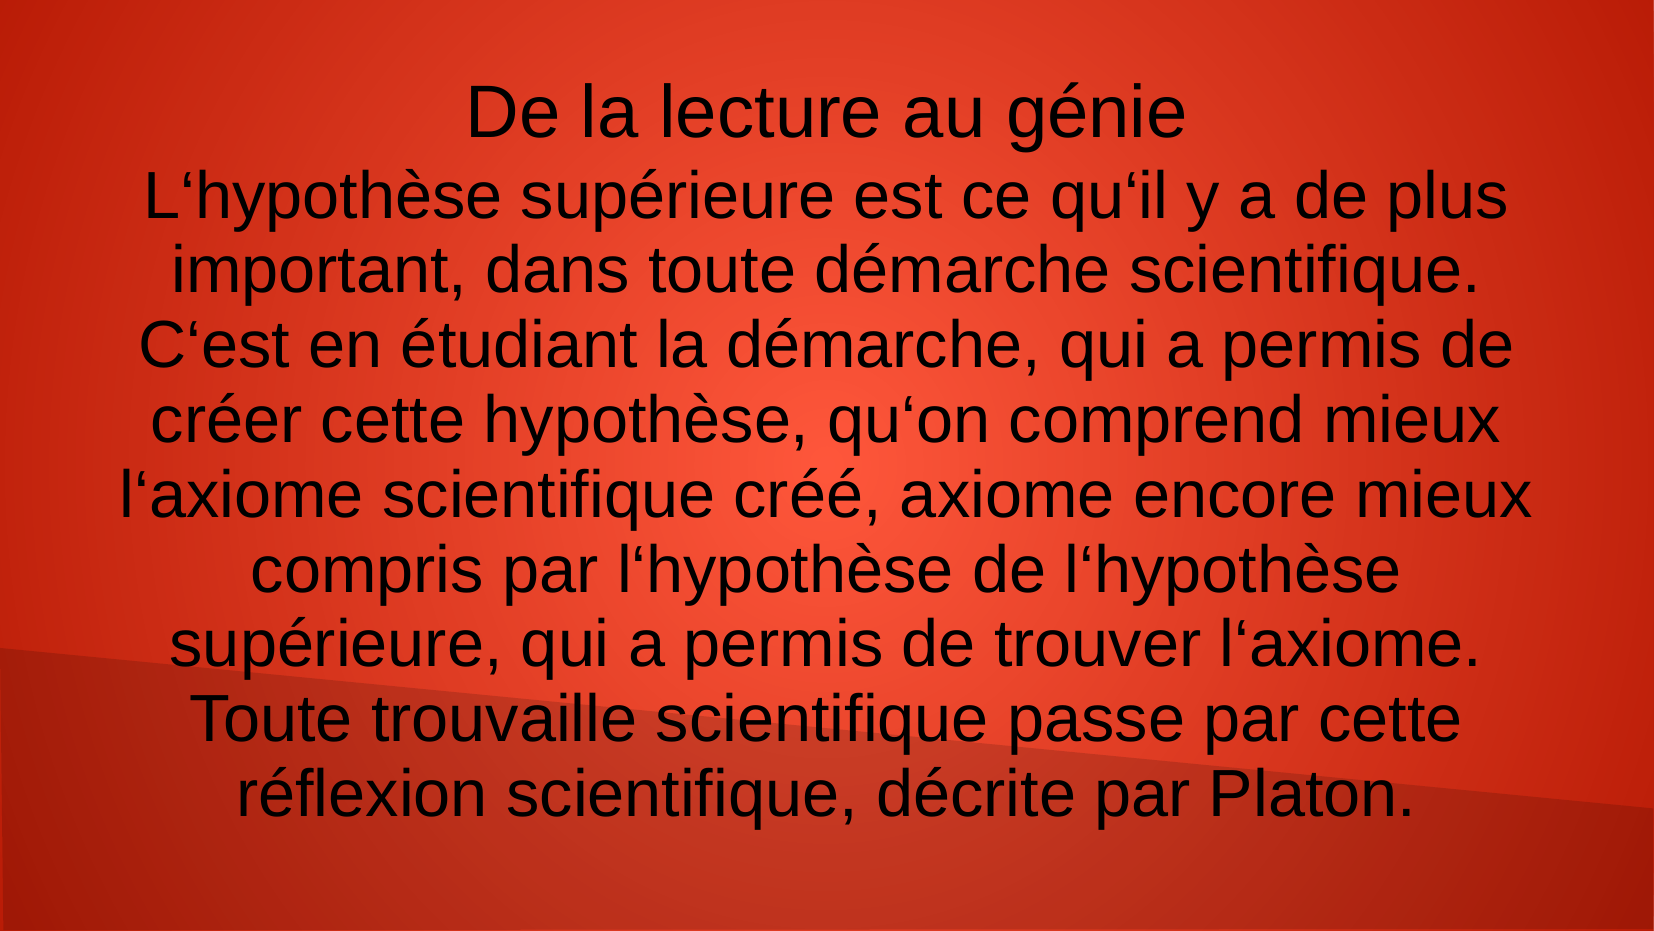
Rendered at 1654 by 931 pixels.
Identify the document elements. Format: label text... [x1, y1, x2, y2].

subtitle L‘hypothèse supérieure est ce qu‘il y a de plus important, dans toute démarche scientifique. C‘est en étudiant la démarche, qui a permis de créer cette hypothèse, qu‘on comprend mieux l‘axiome scientifique créé, axiome encore mieux compris par l‘hypothèse de l‘hypothèse supérieure, qui a permis de trouver l‘axiome. Toute trouvaille scientifique passe par cette réflexion scientifique, décrite par Platon. [82, 157, 1571, 831]
title De la lecture au génie [82, 35, 1571, 157]
